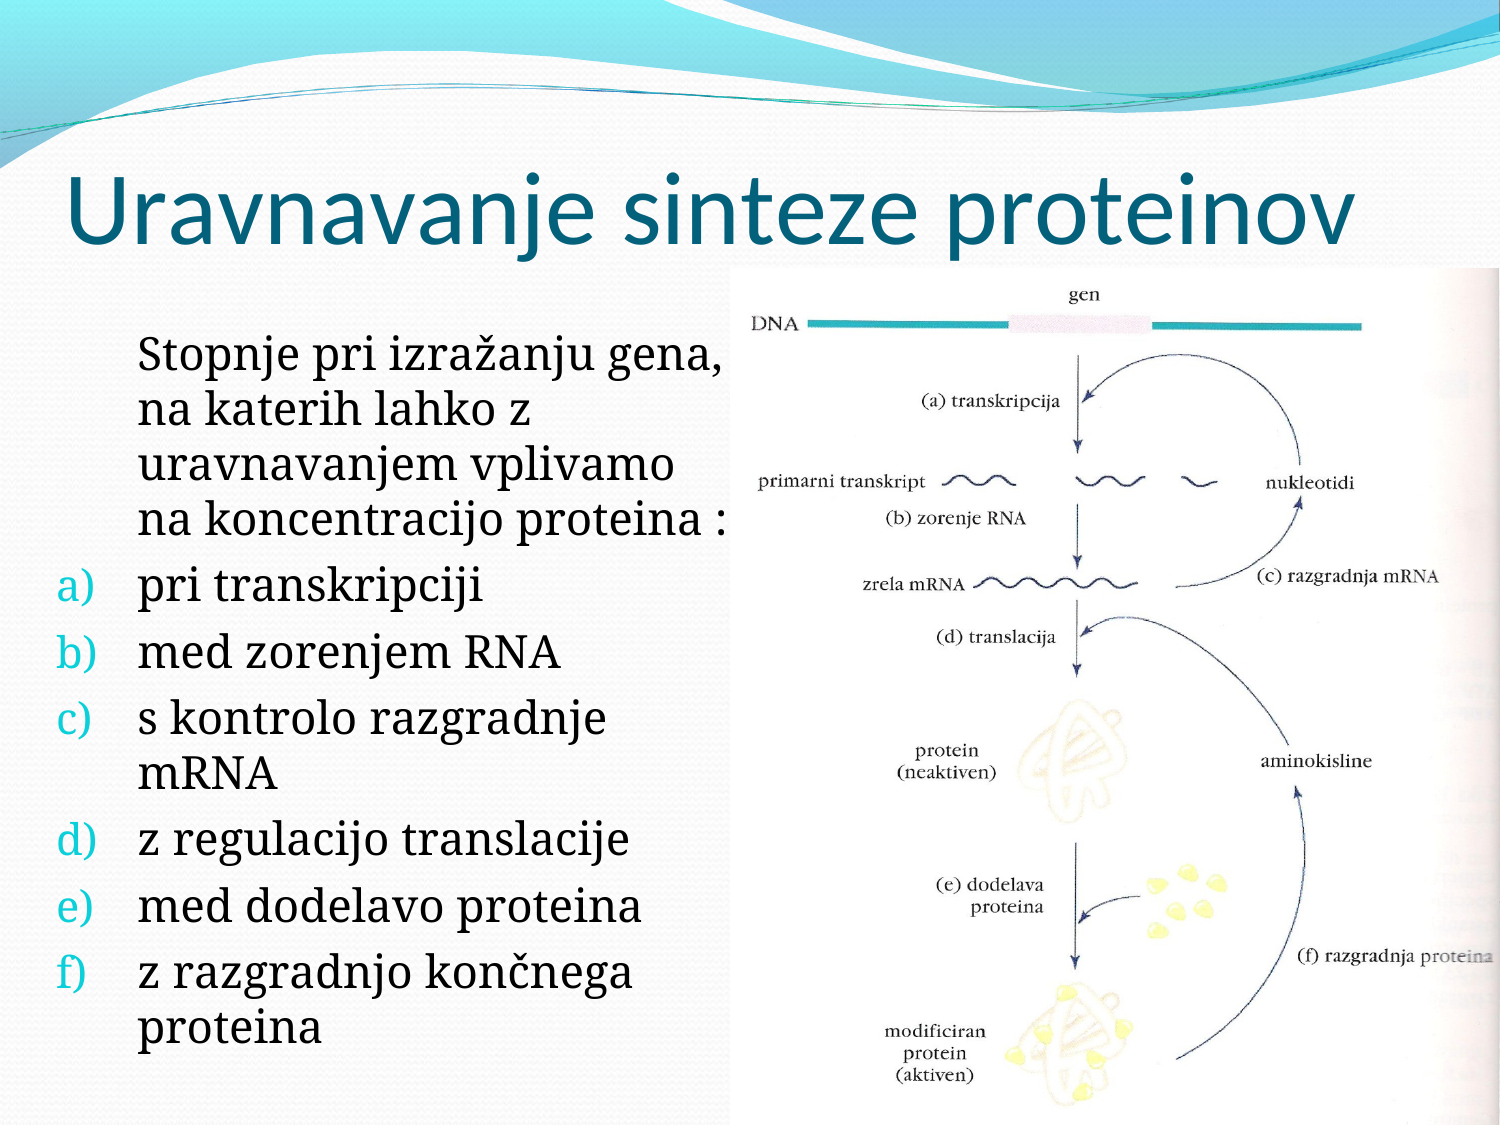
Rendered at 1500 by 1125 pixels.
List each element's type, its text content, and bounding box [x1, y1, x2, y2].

list Stopnje pri izražanju gena, na katerih lahko z uravnavanjem vplivamo na koncentracijo proteina : pri transkripciji med zorenjem RNA s kontrolo razgradnje mRNA z regulacijo translacije med dodelavo proteina z razgradnjo končnega proteina [41, 317, 730, 1095]
title Uravnavanje sinteze proteinov [64, 8, 1415, 266]
picture [0, 0, 1500, 1125]
